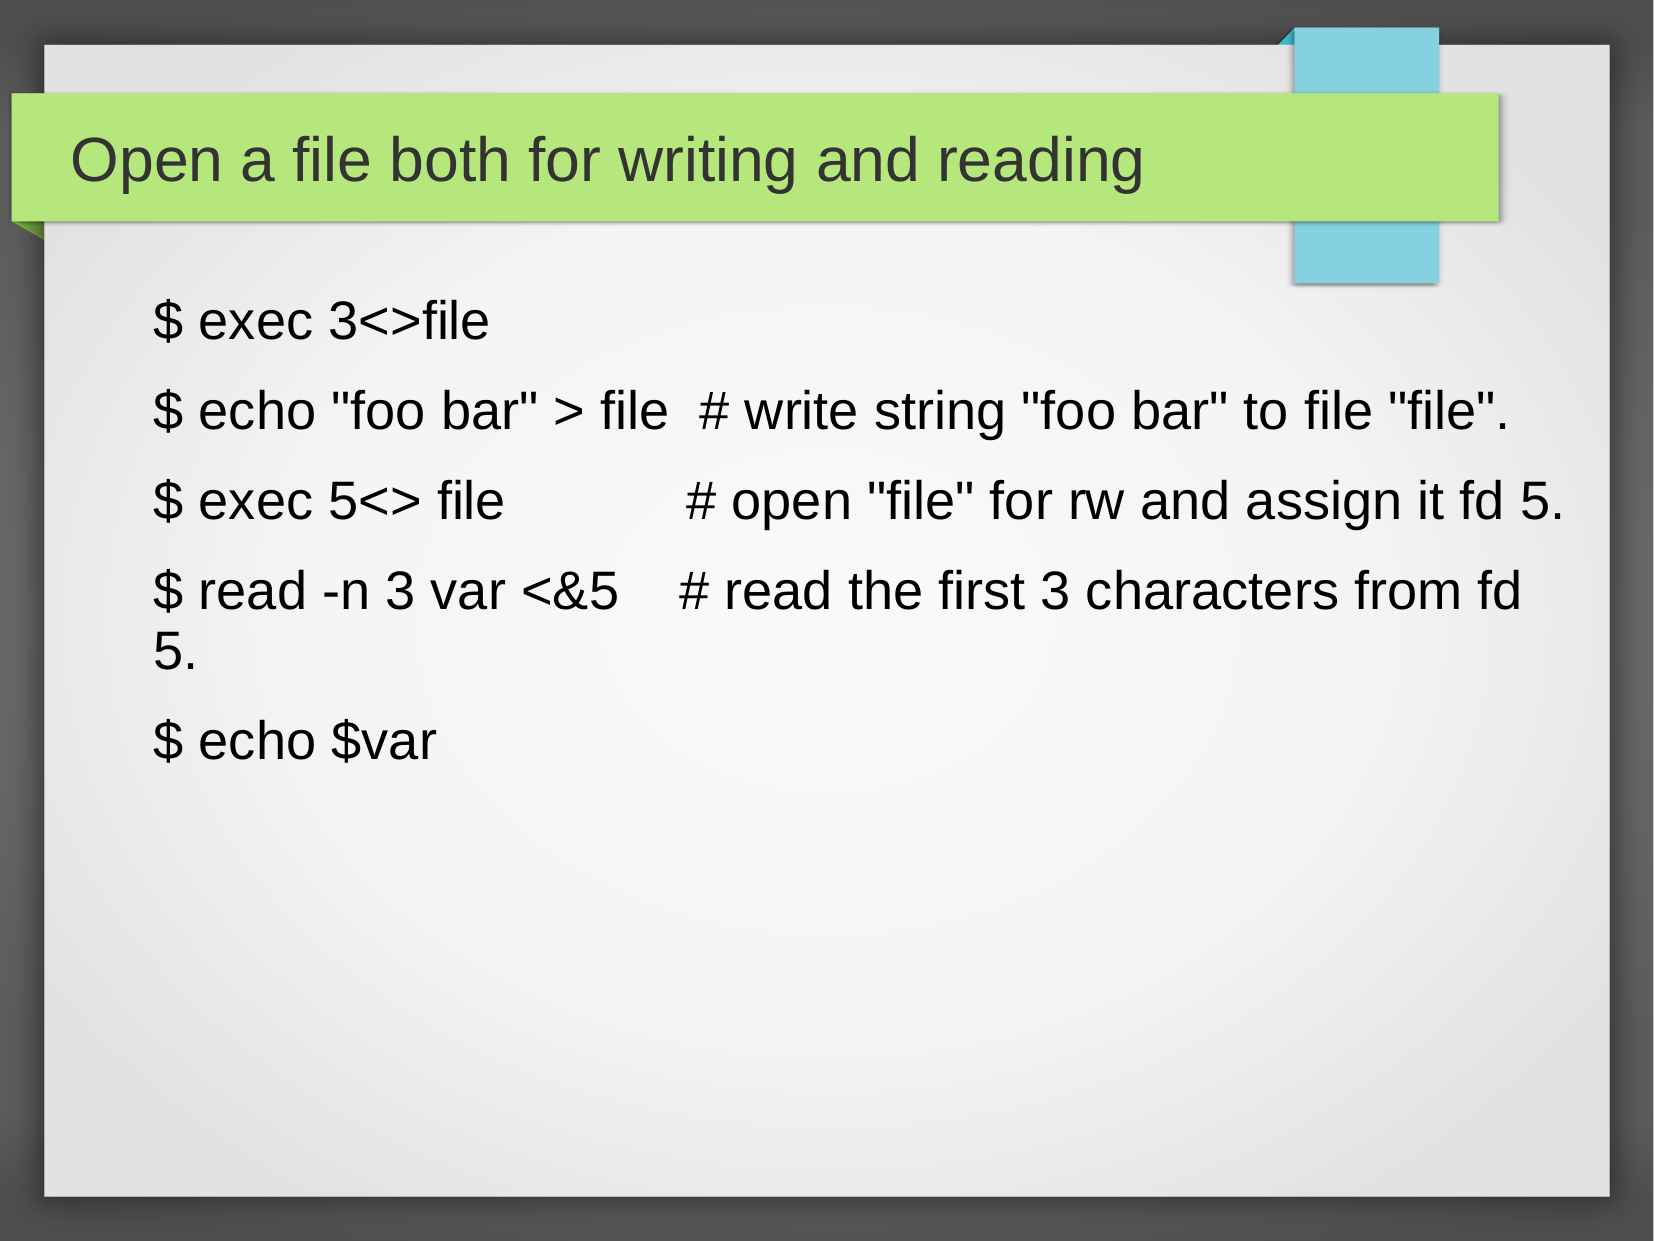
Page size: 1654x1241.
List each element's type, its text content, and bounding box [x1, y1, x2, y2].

title Open a file both for writing and reading [70, 106, 1229, 213]
list $ exec 3<>file $ echo "foo bar" > file # write string "foo bar" to file "file". $ exec 5<> file # open "file" for rw and assign it fd 5. $ read -n 3 var <&5 # read the first 3 characters from fd 5. $ echo $var [82, 290, 1571, 1010]
picture [0, 0, 1654, 1241]
